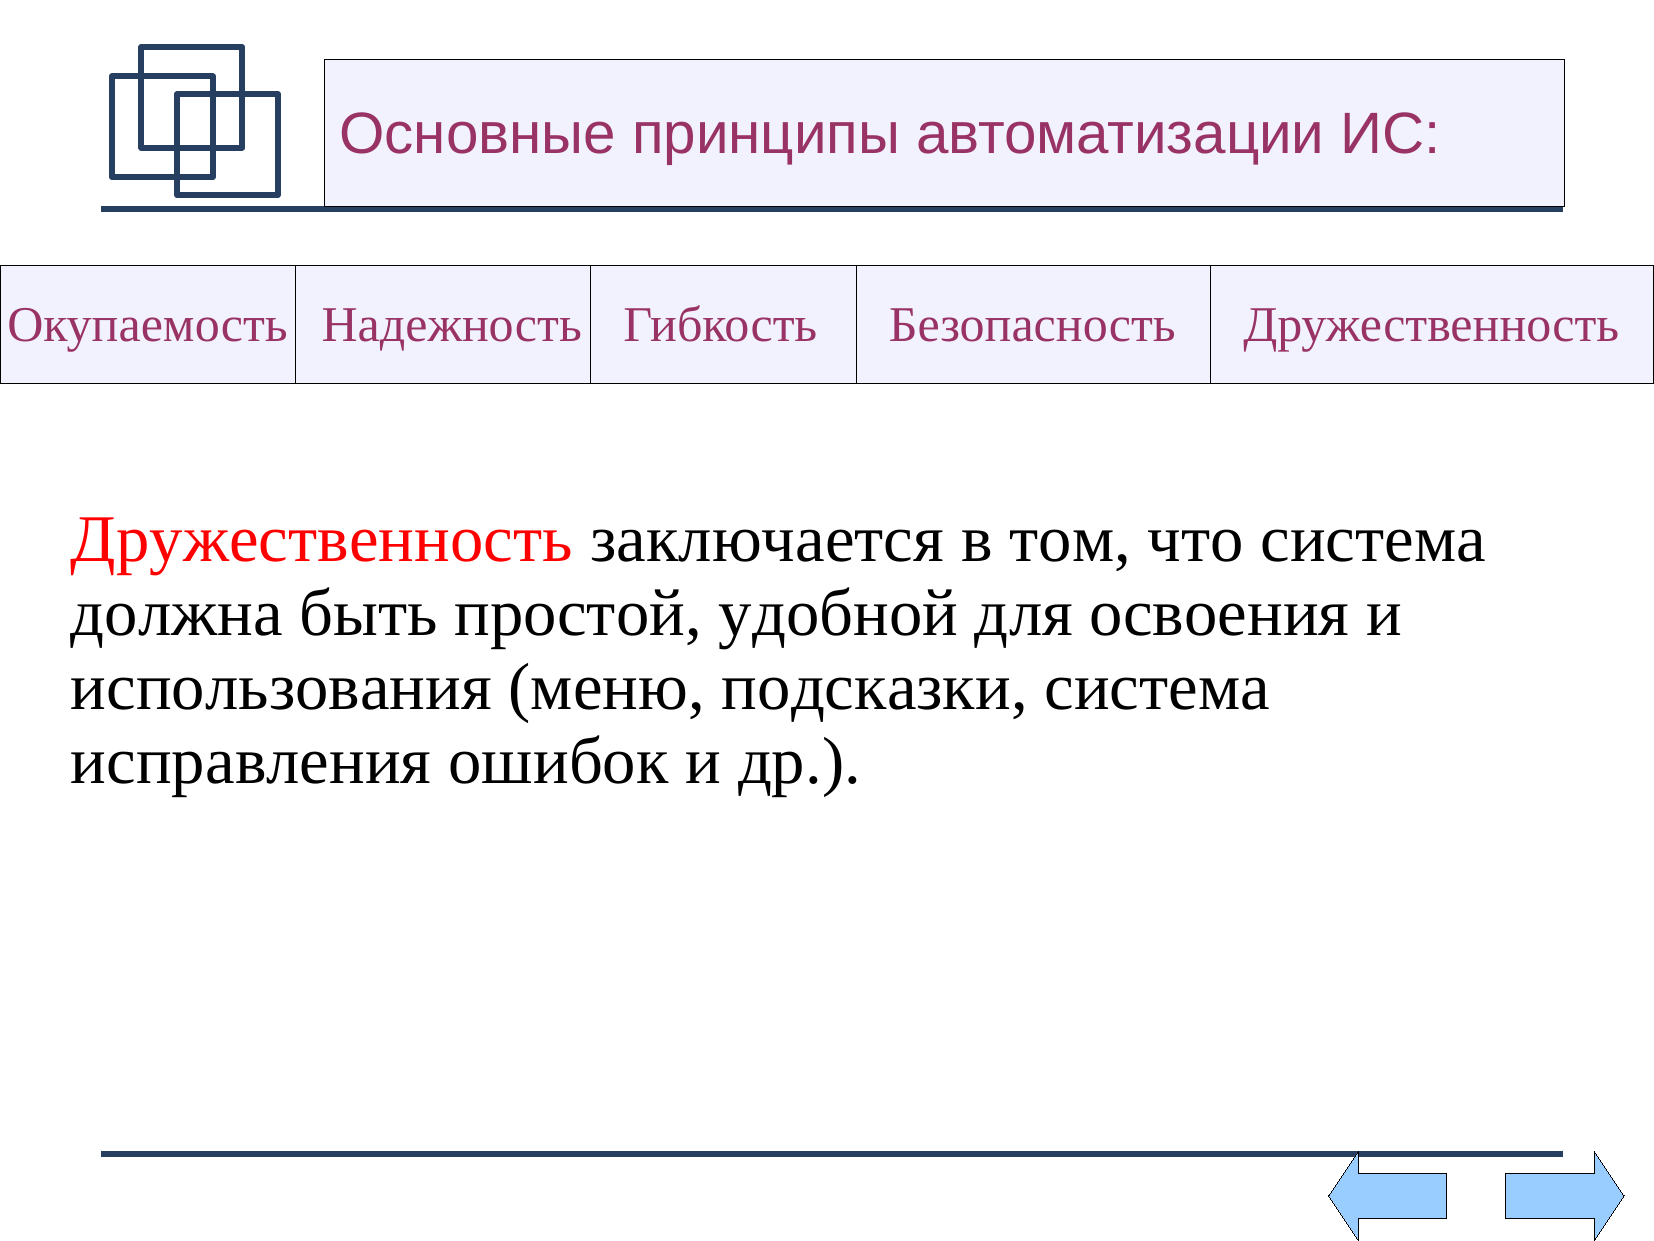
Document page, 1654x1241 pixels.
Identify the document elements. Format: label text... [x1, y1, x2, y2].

text_box [1505, 1151, 1625, 1241]
text_box Дружественность [1210, 265, 1654, 384]
text_box [1328, 1151, 1447, 1241]
text_box [0, 413, 1654, 1146]
text_box Гибкость [590, 265, 856, 384]
text_box Безопасность [856, 265, 1210, 384]
text_box Окупаемость [0, 265, 295, 384]
text_box Дружественность заключается в том, что система должна быть простой, удобной для освоения и использования (меню, подсказки, система исправления ошибок и др.). [0, 501, 1623, 947]
text_box Надежность [295, 265, 590, 384]
text_box Основные принципы автоматизации ИС: [324, 59, 1565, 207]
